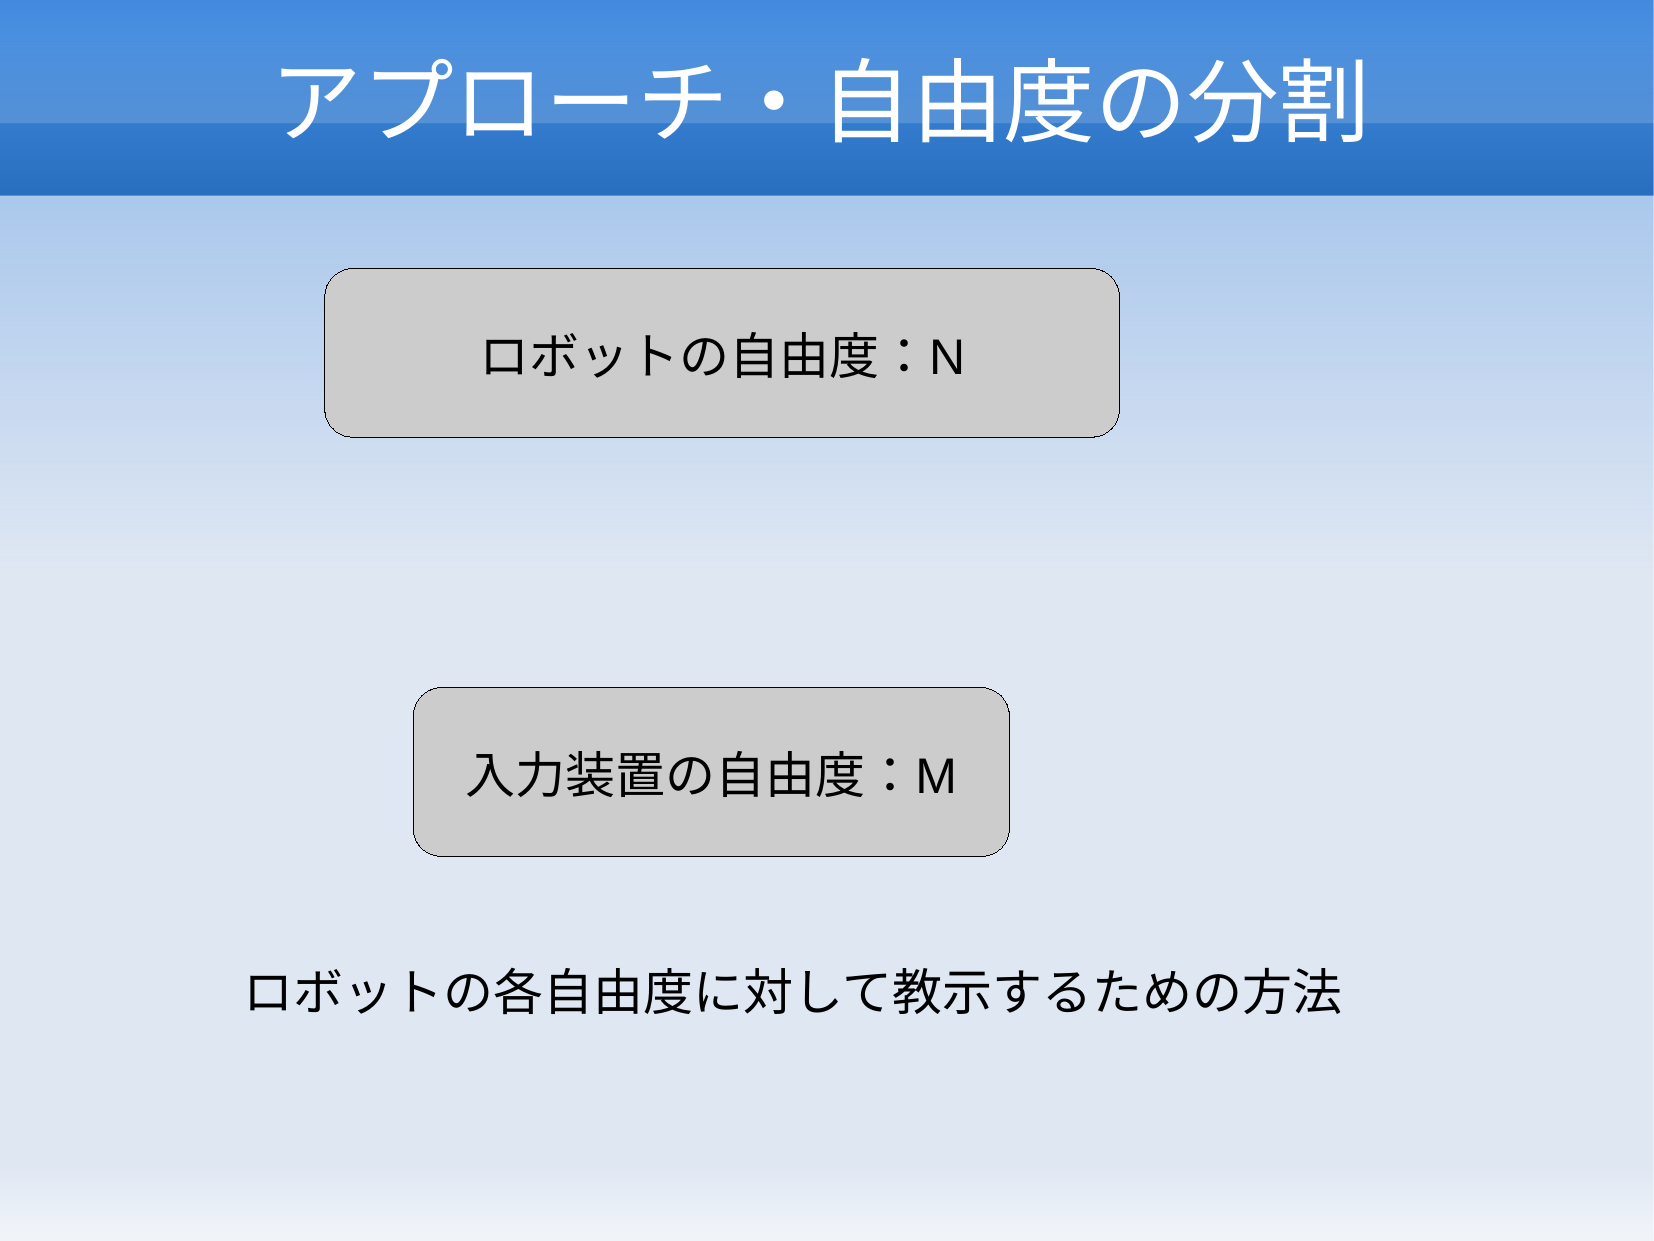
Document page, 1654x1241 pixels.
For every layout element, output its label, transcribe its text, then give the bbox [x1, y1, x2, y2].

title アプローチ・自由度の分割 [76, 7, 1565, 200]
text_box ロボットの各自由度に対して教示するための方法 [228, 944, 1359, 1010]
text_box 入力装置の自由度：M [413, 687, 1010, 857]
picture [0, 0, 1654, 1241]
text_box ロボットの自由度：N [324, 268, 1120, 438]
